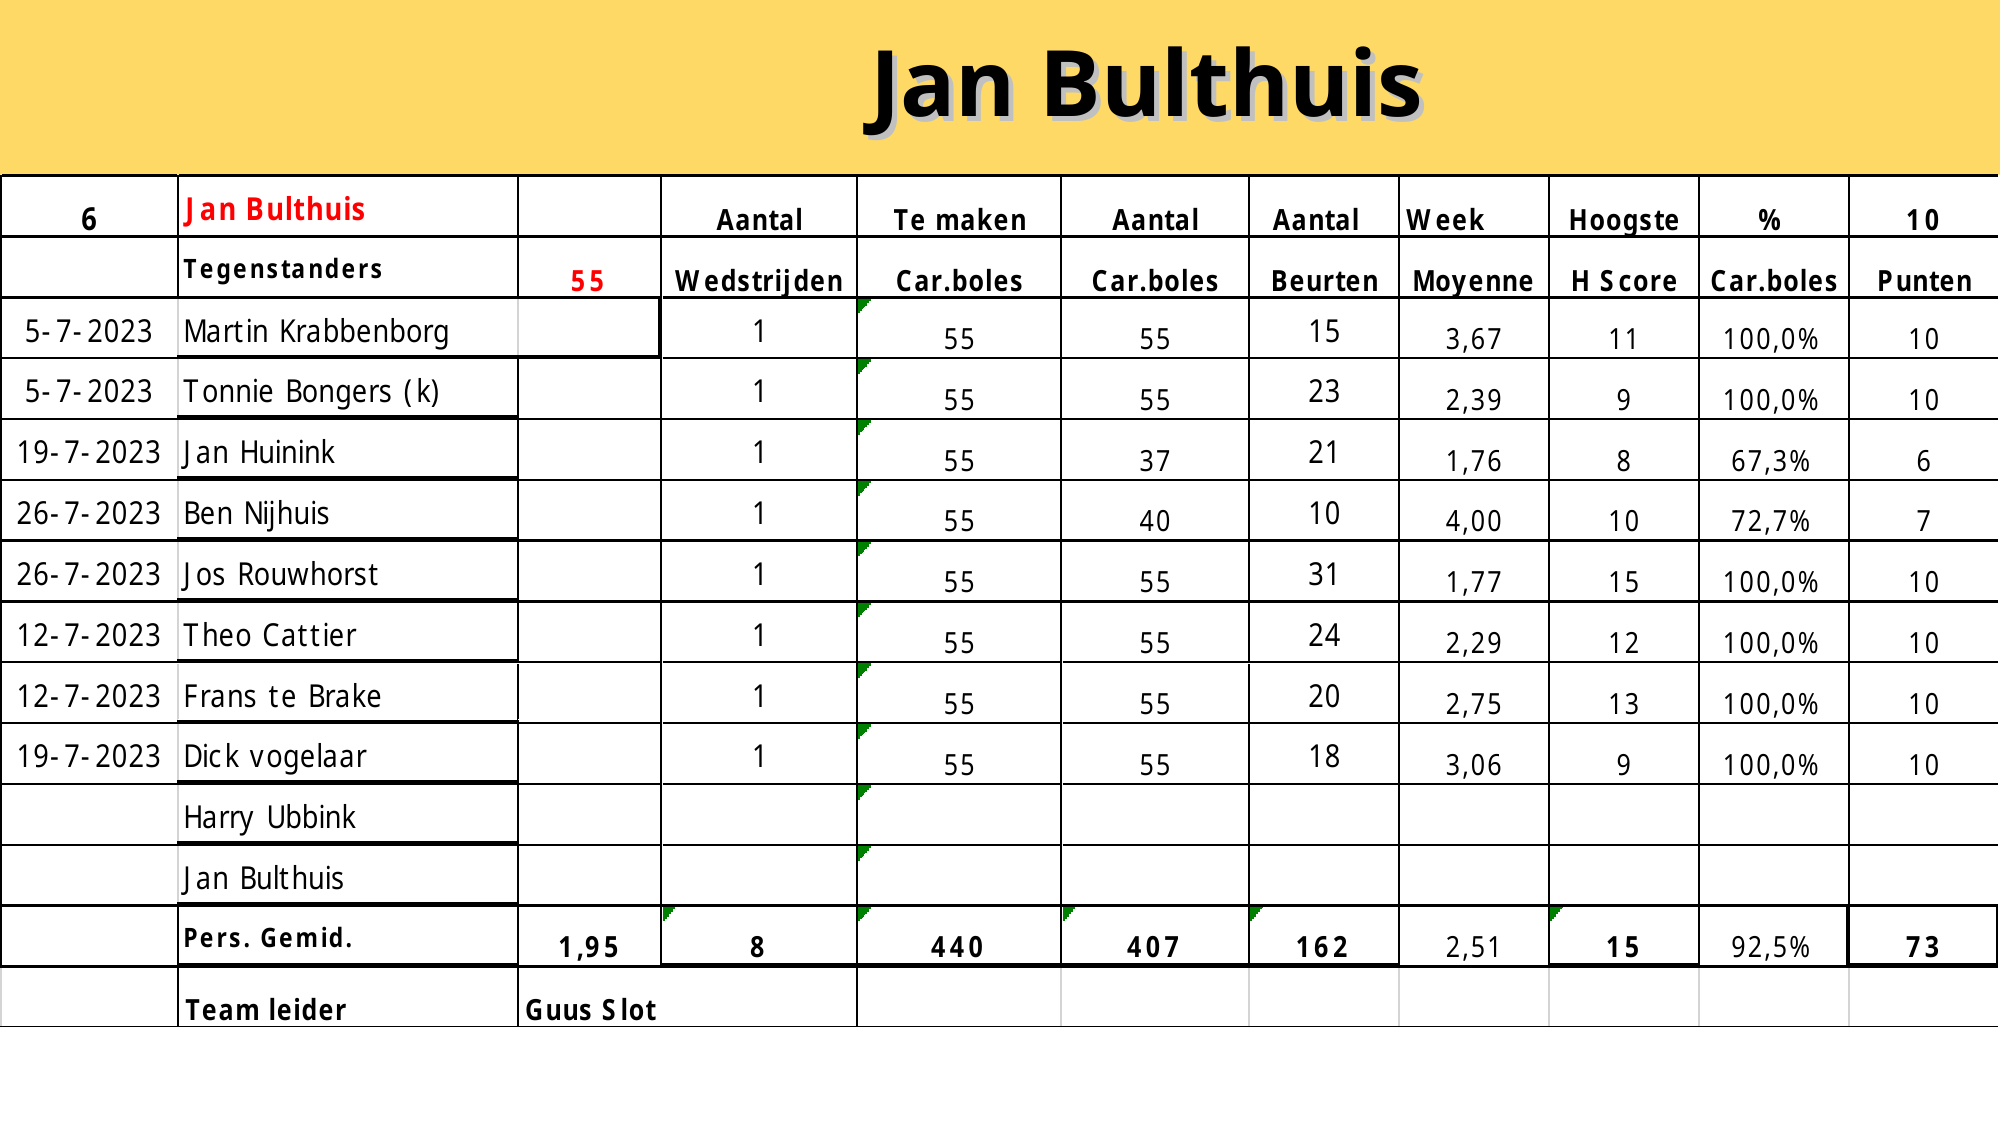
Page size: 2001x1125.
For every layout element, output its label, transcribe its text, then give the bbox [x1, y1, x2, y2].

title Jan Bulthuis [0, 0, 2000, 174]
picture [0, 174, 2000, 1029]
